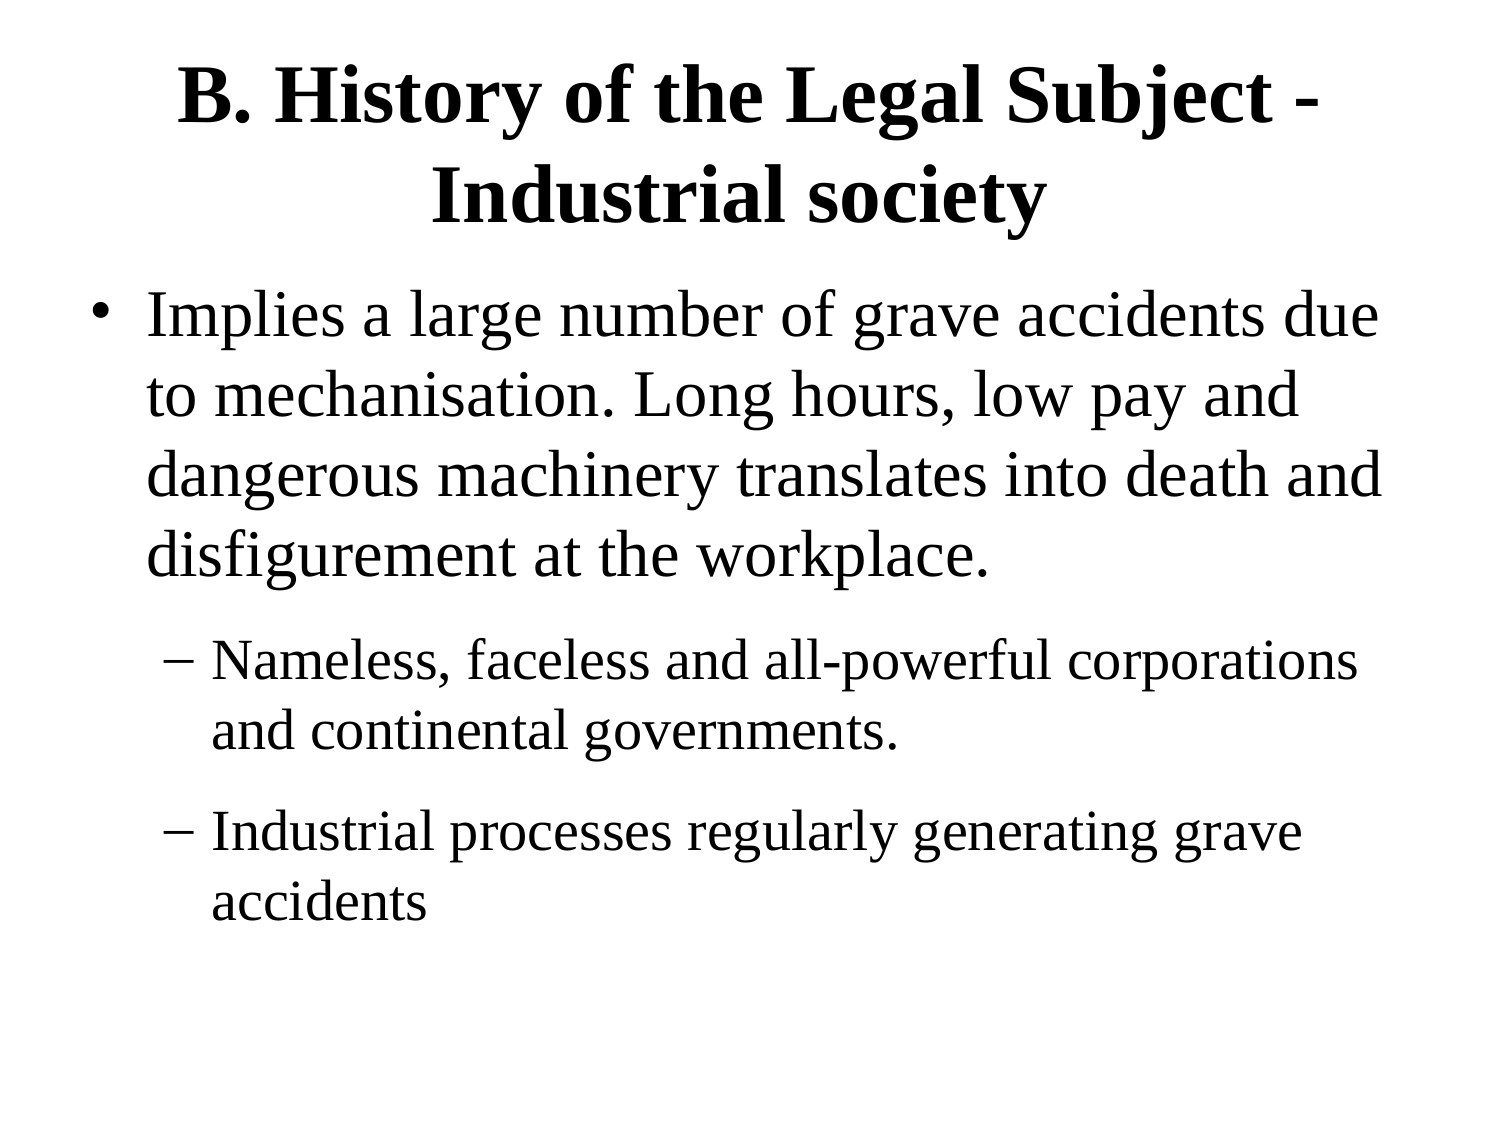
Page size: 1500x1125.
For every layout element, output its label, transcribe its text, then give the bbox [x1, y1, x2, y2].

list Implies a large number of grave accidents due to mechanisation. Long hours, low pay and dangerous machinery translates into death and disfigurement at the workplace. Nameless, faceless and all-powerful corporations and continental governments. Industrial processes regularly generating grave accidents [75, 262, 1426, 1005]
title B. History of the Legal Subject - Industrial society [75, 45, 1426, 233]
